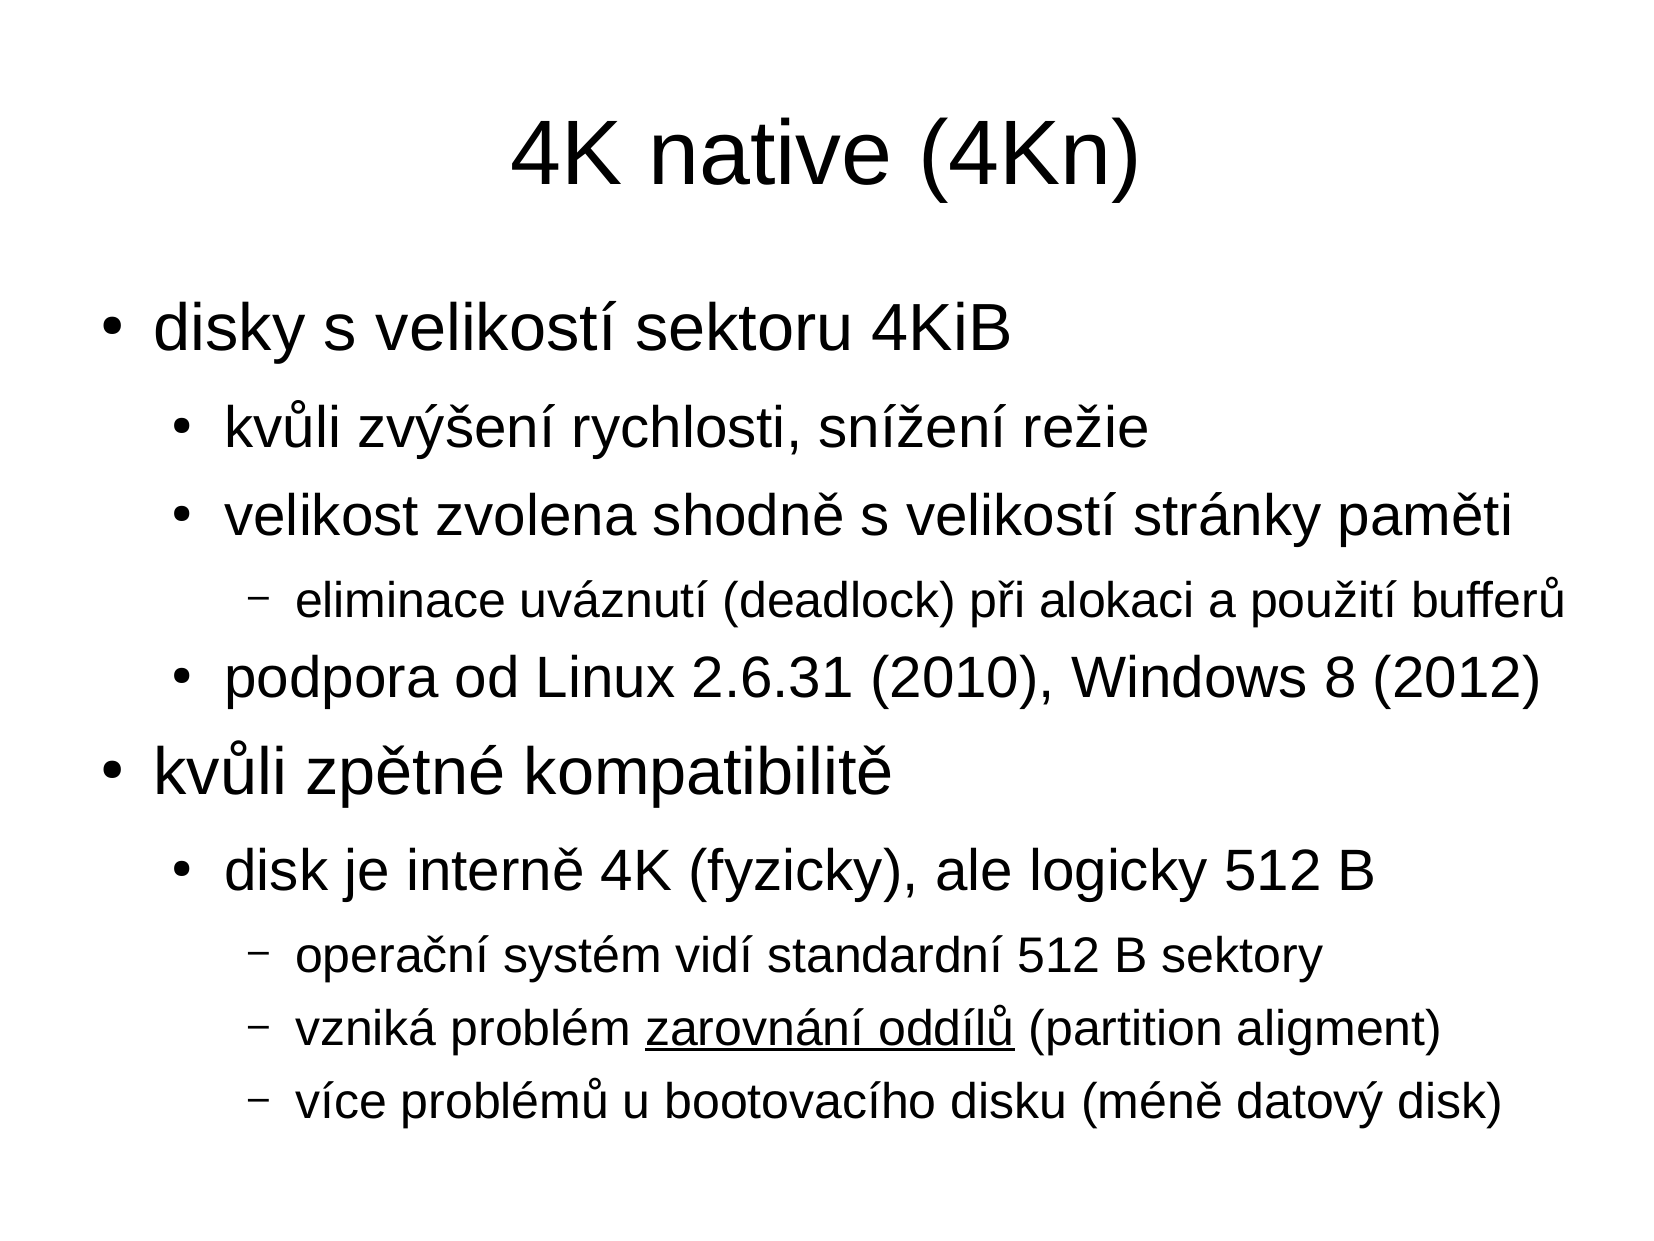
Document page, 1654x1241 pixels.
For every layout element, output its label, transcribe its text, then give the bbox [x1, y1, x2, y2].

list disky s velikostí sektoru 4KiB kvůli zvýšení rychlosti, snížení režie velikost zvolena shodně s velikostí stránky paměti eliminace uváznutí (deadlock) při alokaci a použití bufferů podpora od Linux 2.6.31 (2010), Windows 8 (2012) kvůli zpětné kompatibilitě disk je interně 4K (fyzicky), ale logicky 512 B operační systém vidí standardní 512 B sektory vzniká problém zarovnání oddílů (partition aligment) více problémů u bootovacího disku (méně datový disk) [82, 290, 1595, 1130]
title 4K native (4Kn) [82, 49, 1571, 257]
